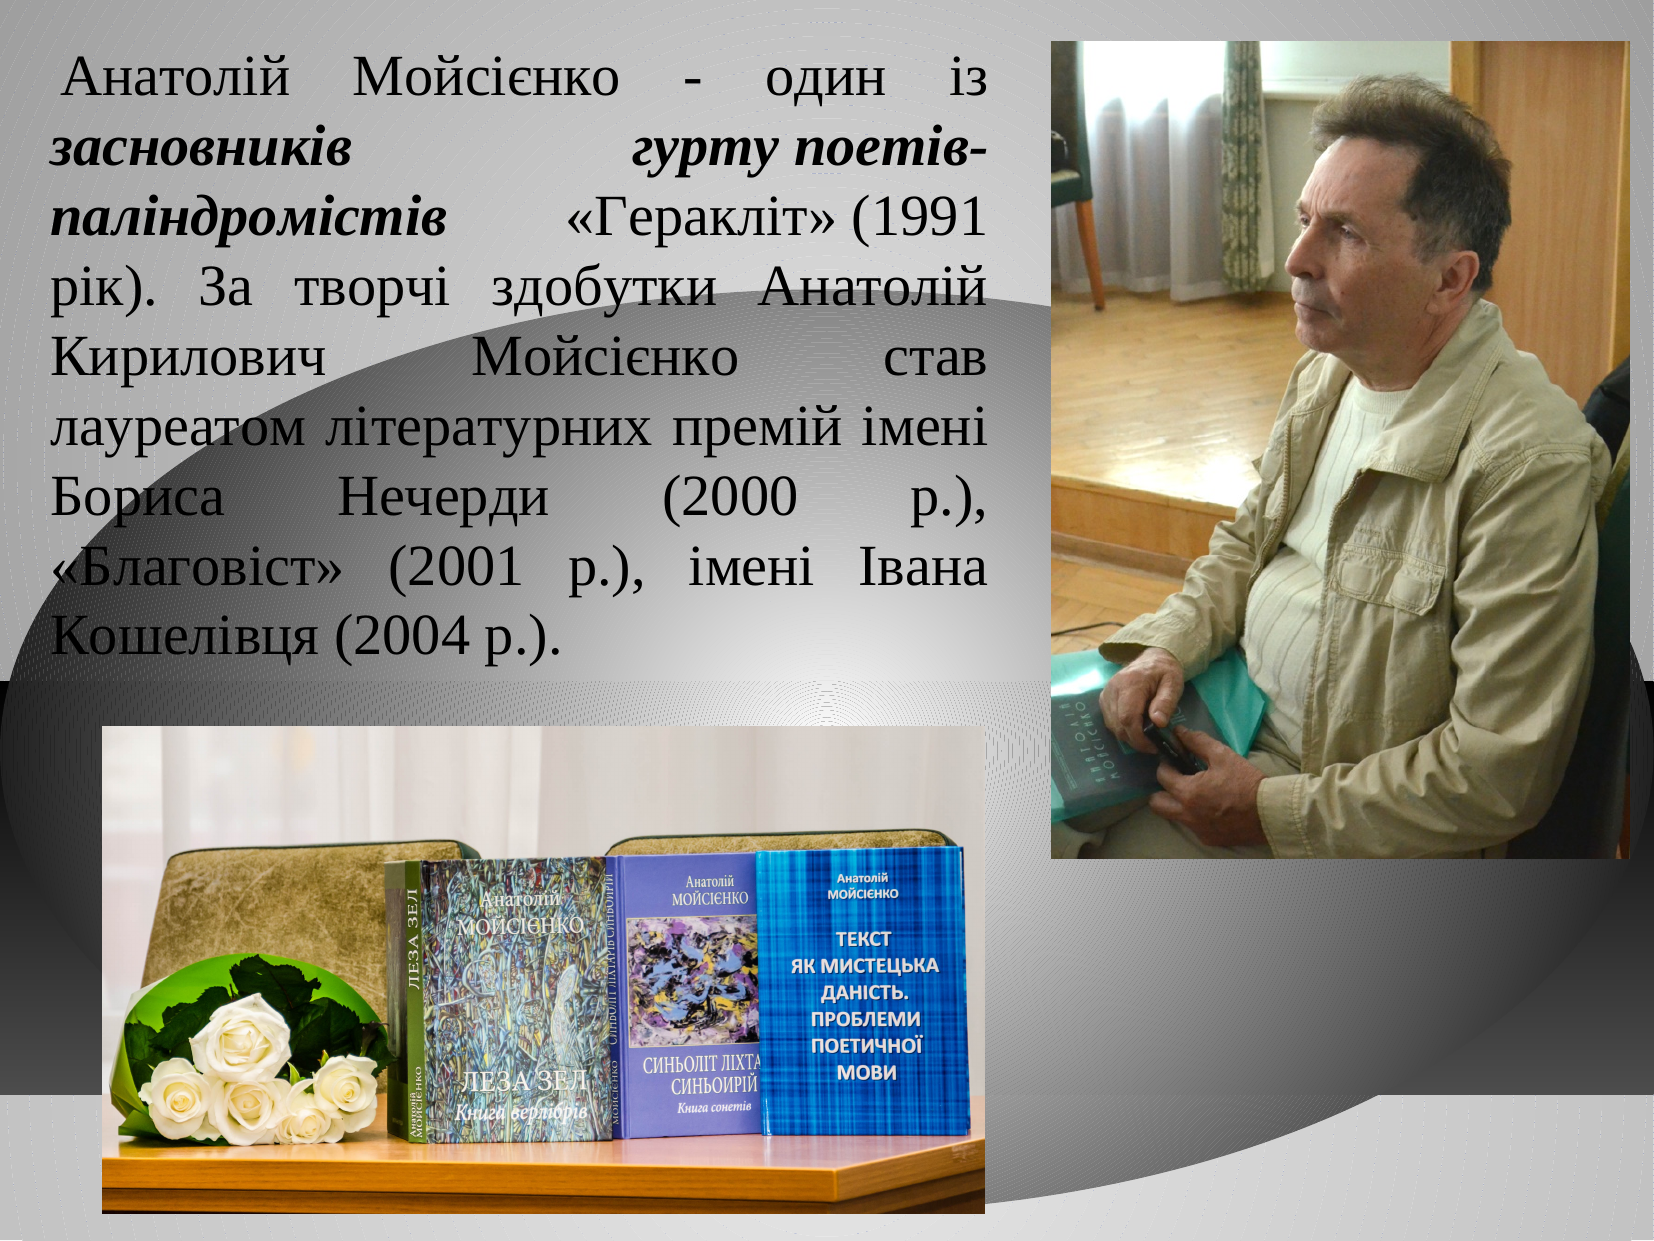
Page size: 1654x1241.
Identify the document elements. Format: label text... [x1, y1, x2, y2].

text_box Анатолій Мойсієнко - один із засновників гурту поетів-паліндромістів «Геракліт» (1991 рік). За творчі здобутки Анатолій Кирилович Мойсієнко став лауреатом літературних премій імені Бориса Нечерди (2000 р.), «Благовіст» (2001 р.), імені Івана Кошелівця (2004 р.). [35, 29, 1004, 681]
picture [102, 726, 985, 1214]
picture [1051, 41, 1630, 859]
